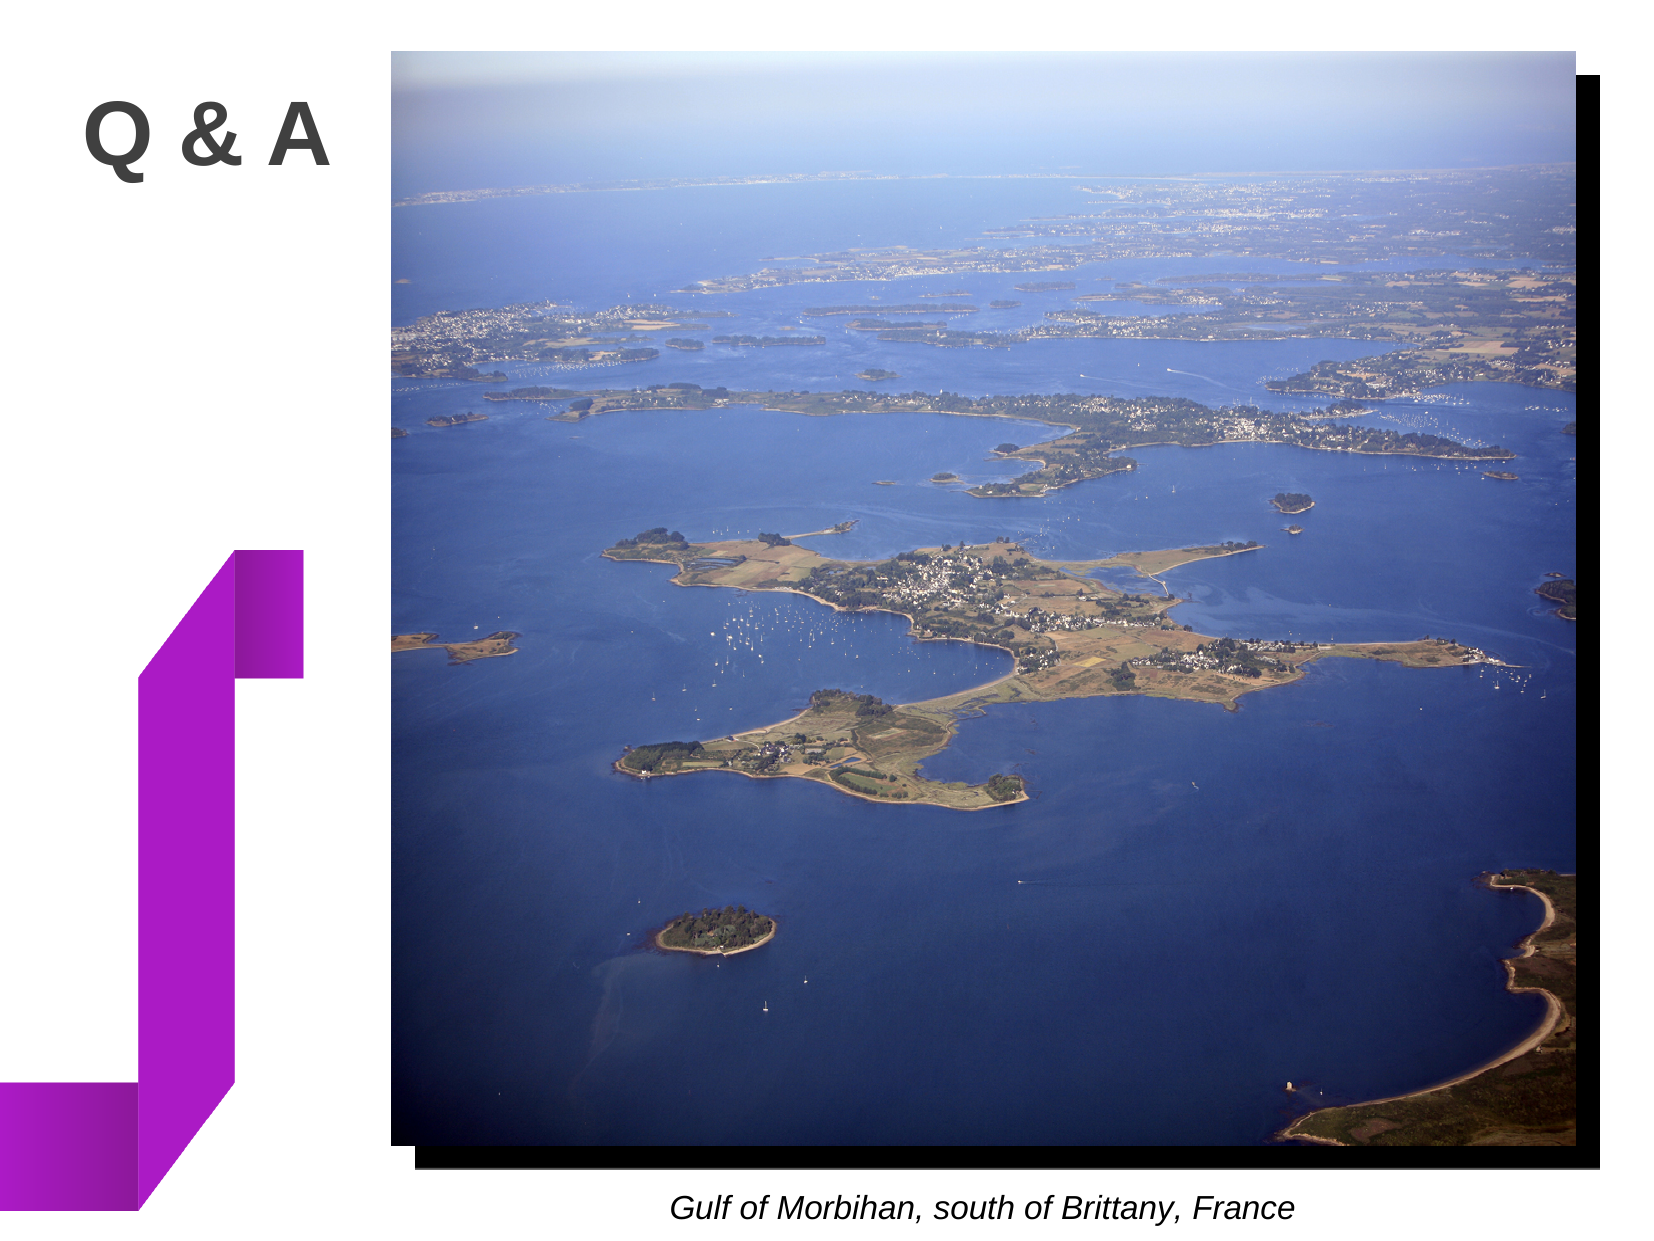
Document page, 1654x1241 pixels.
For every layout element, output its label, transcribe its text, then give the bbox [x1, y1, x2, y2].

picture [0, 0, 1654, 1240]
title Q & A [82, 73, 1571, 235]
text_box Gulf of Morbihan, south of Brittany, France [654, 811, 1312, 1234]
